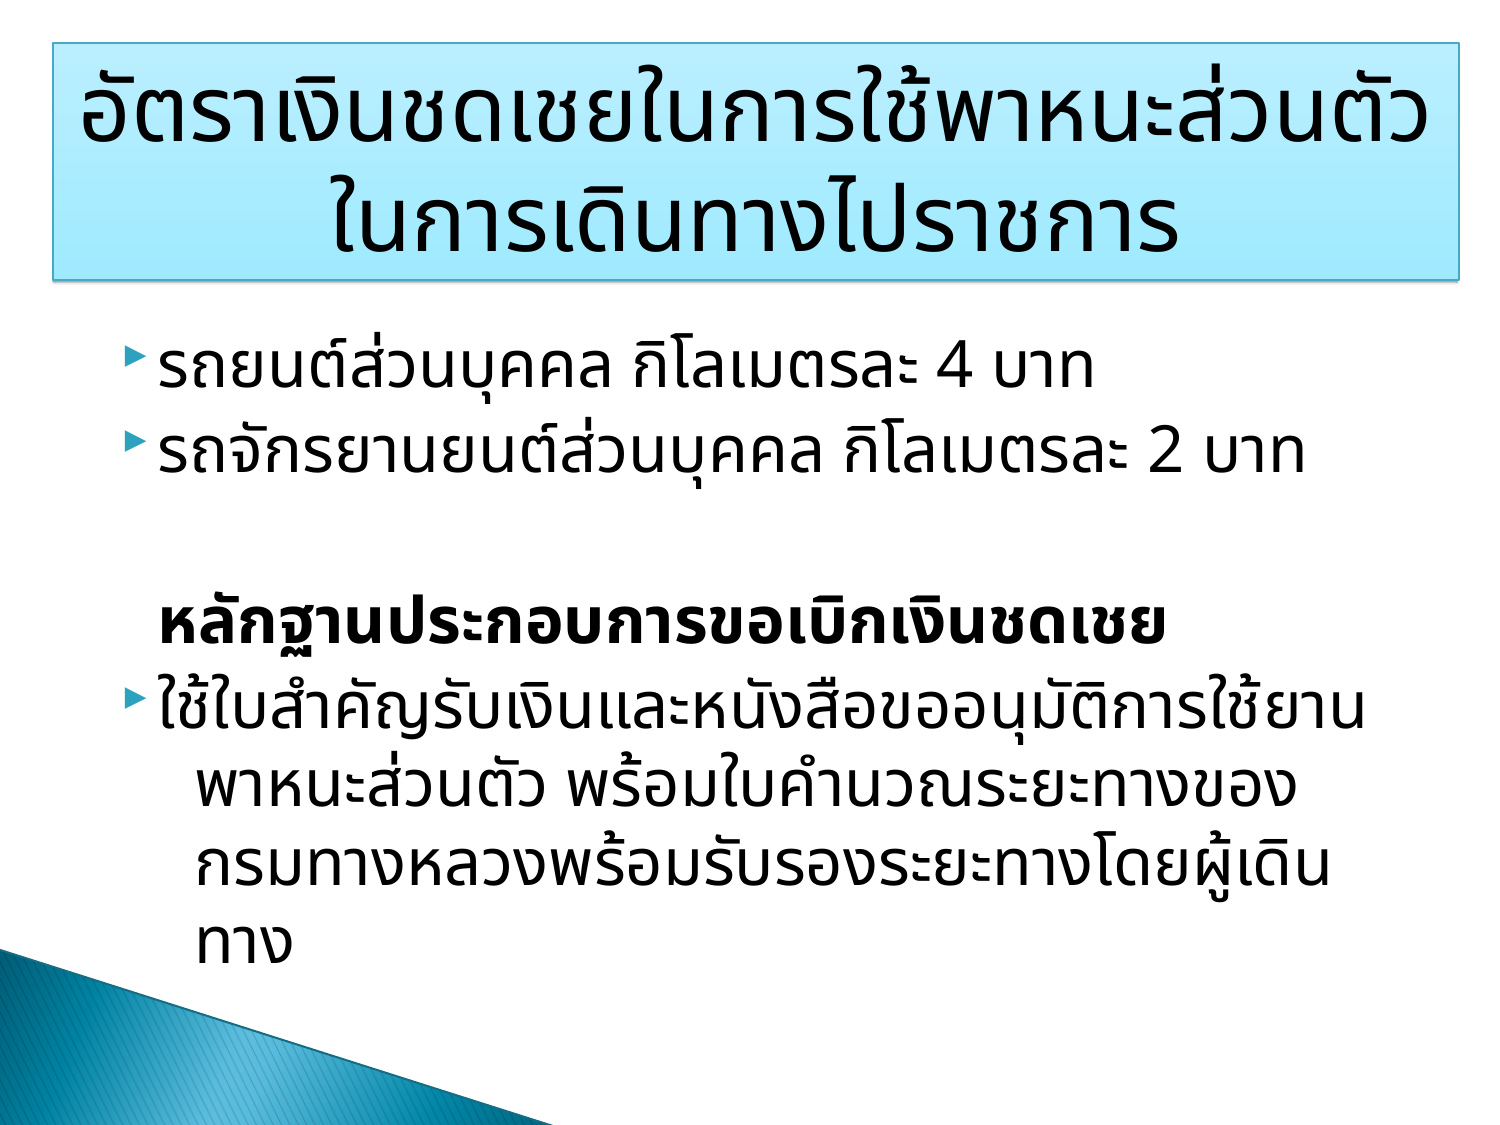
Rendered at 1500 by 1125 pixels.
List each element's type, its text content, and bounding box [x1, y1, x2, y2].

list รถยนต์ส่วนบุคคล กิโลเมตรละ 4 บาท รถจักรยานยนต์ส่วนบุคคล กิโลเมตรละ 2 บาท หลักฐานประกอบการขอเบิกเงินชดเชย ใช้ใบสำคัญรับเงินและหนังสือขออนุมัติการใช้ยานพาหนะส่วนตัว พร้อมใบคำนวณระยะทางของกรมทางหลวงพร้อมรับรองระยะทางโดยผู้เดินทาง [75, 314, 1426, 986]
text_box อัตราเงินชดเชยในการใช้พาหนะส่วนตัว ในการเดินทางไปราชการ [53, 42, 1459, 281]
